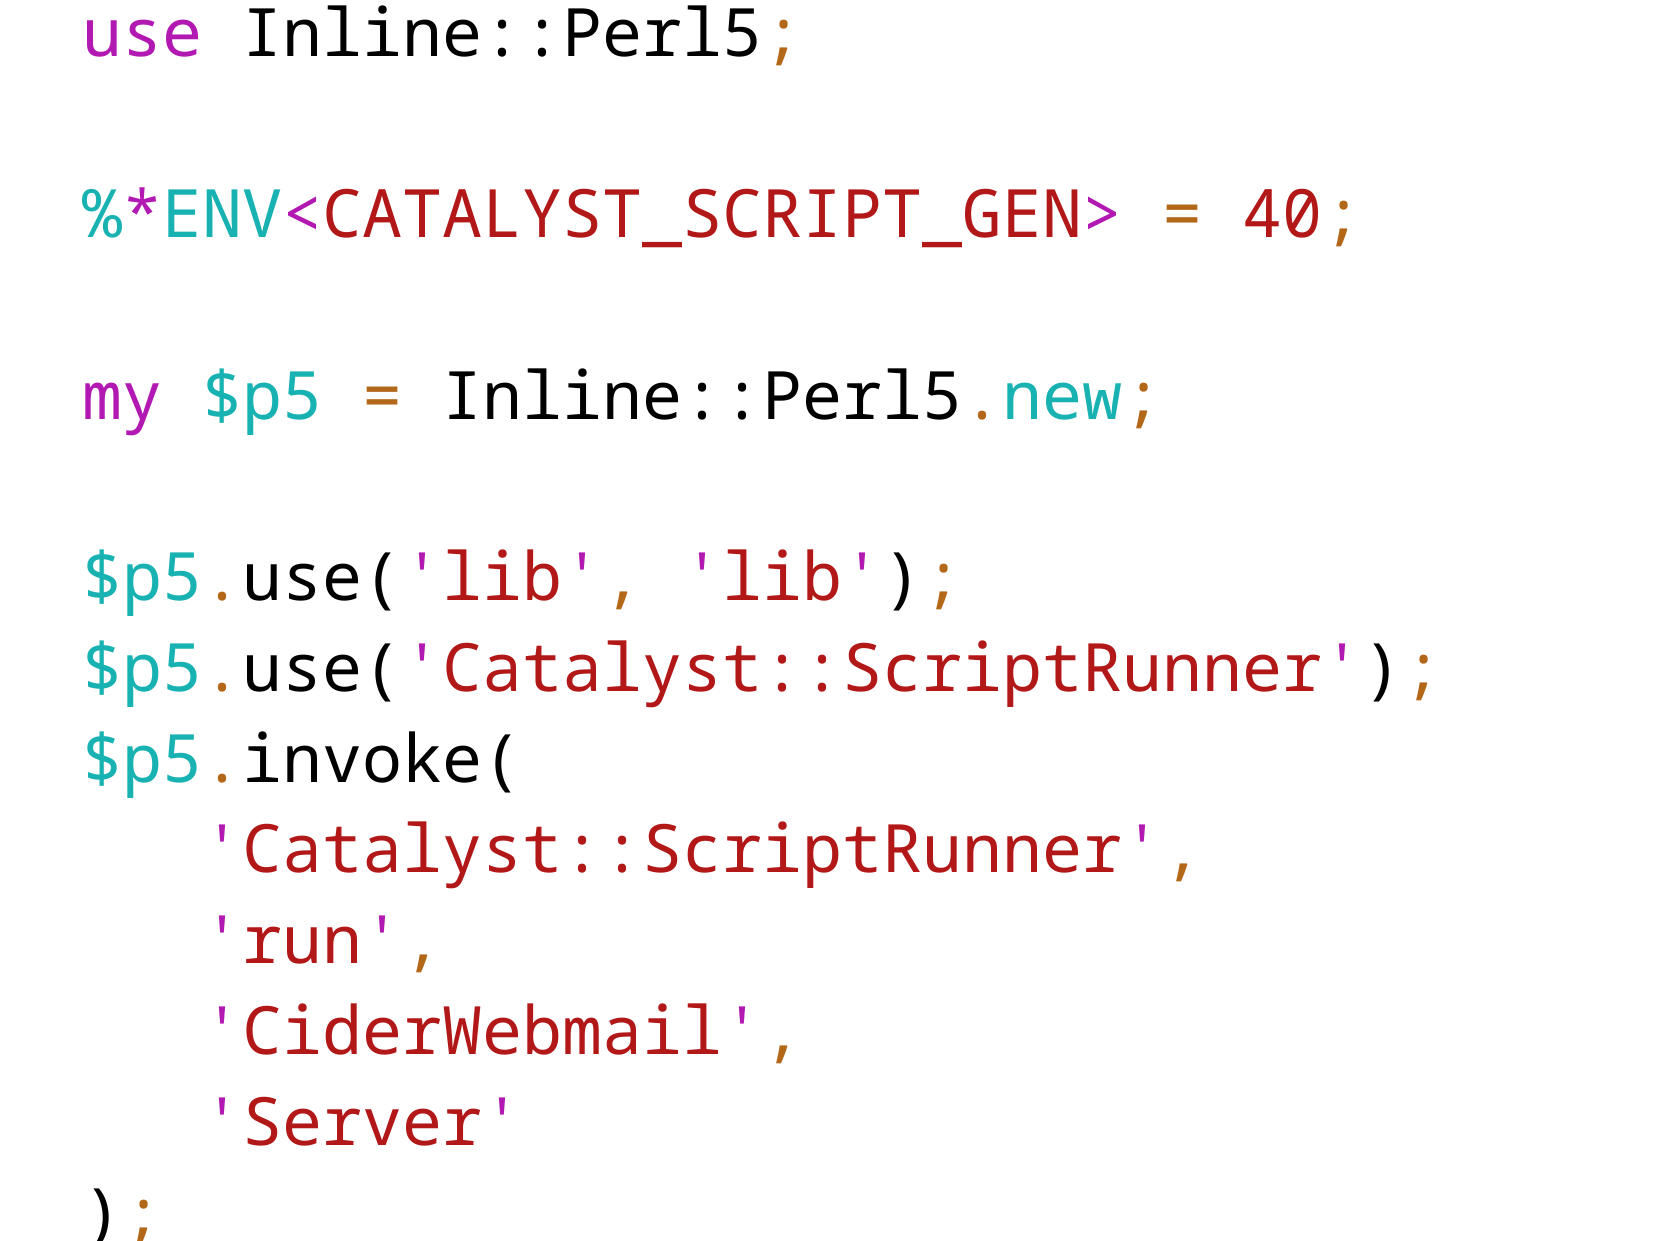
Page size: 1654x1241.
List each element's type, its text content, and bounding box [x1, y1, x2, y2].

subtitle use Inline::Perl5; %*ENV<CATALYST_SCRIPT_GEN> = 40; my $p5 = Inline::Perl5.new; $p5.use('lib', 'lib'); $p5.use('Catalyst::ScriptRunner'); $p5.invoke( 'Catalyst::ScriptRunner', 'run', 'CiderWebmail', 'Server' ); [82, 32, 1571, 1208]
